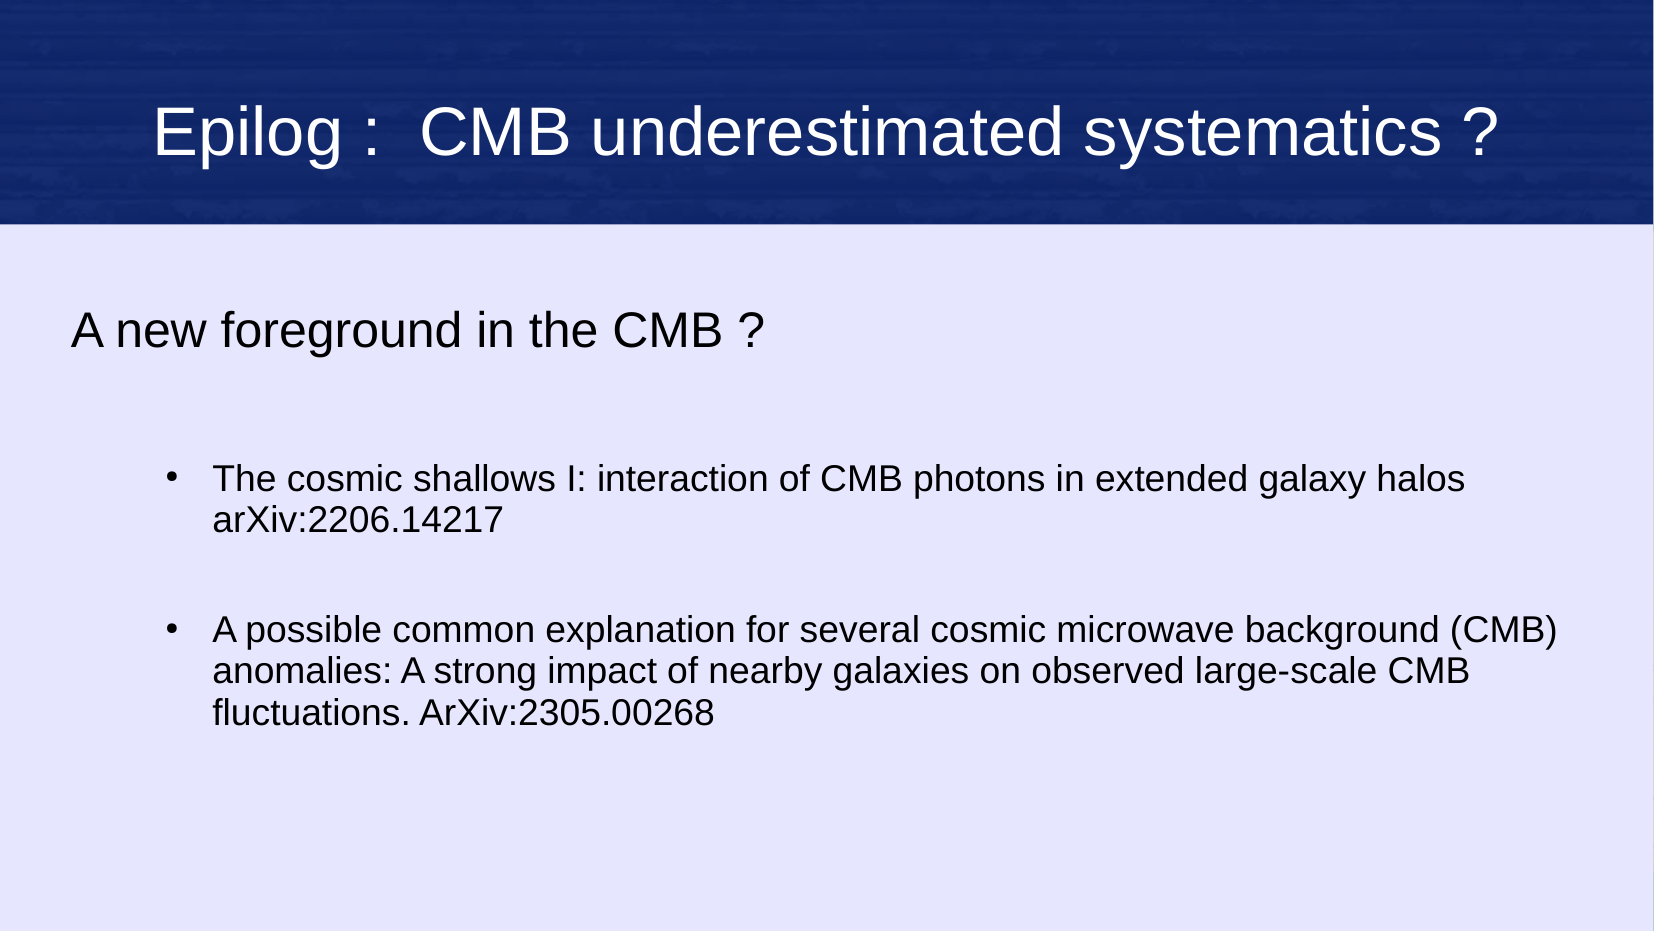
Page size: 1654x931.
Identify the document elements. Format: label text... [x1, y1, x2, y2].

list A new foreground in the CMB ? The cosmic shallows I: interaction of CMB photons in extended galaxy halos arXiv:2206.14217 A possible common explanation for several cosmic microwave background (CMB) anomalies: A strong impact of nearby galaxies on observed large-scale CMB fluctuations. ArXiv:2305.00268 [0, 260, 1654, 931]
title Epilog : CMB underestimated systematics ? [0, 2, 1654, 260]
